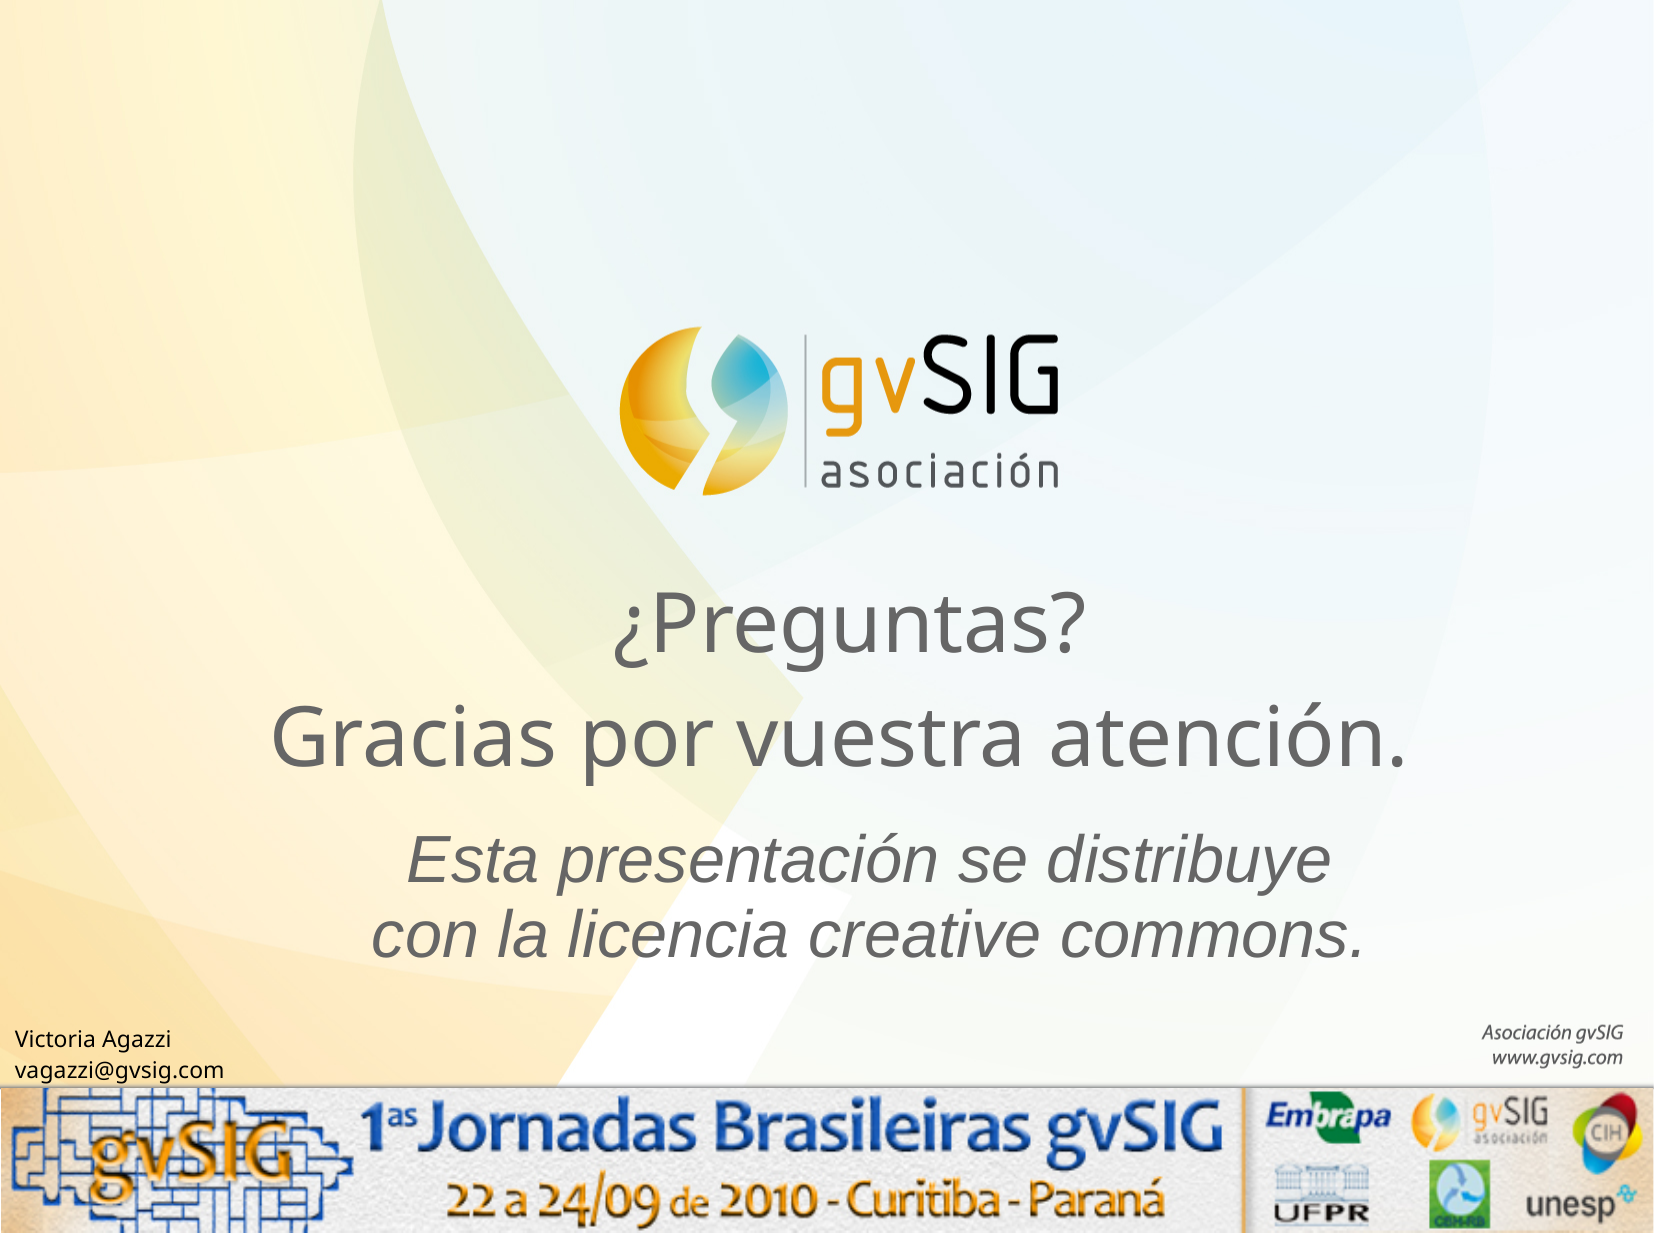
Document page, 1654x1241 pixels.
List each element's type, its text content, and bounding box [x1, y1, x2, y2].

title ¿Preguntas? Gracias por vuestra atención. [135, 580, 1565, 775]
text_box Victoria Agazzi vagazzi@gvsig.com [0, 1015, 315, 1113]
picture [0, 0, 1654, 1241]
text_box Esta presentación se distribuye con la licencia creative commons. [345, 814, 1394, 1009]
